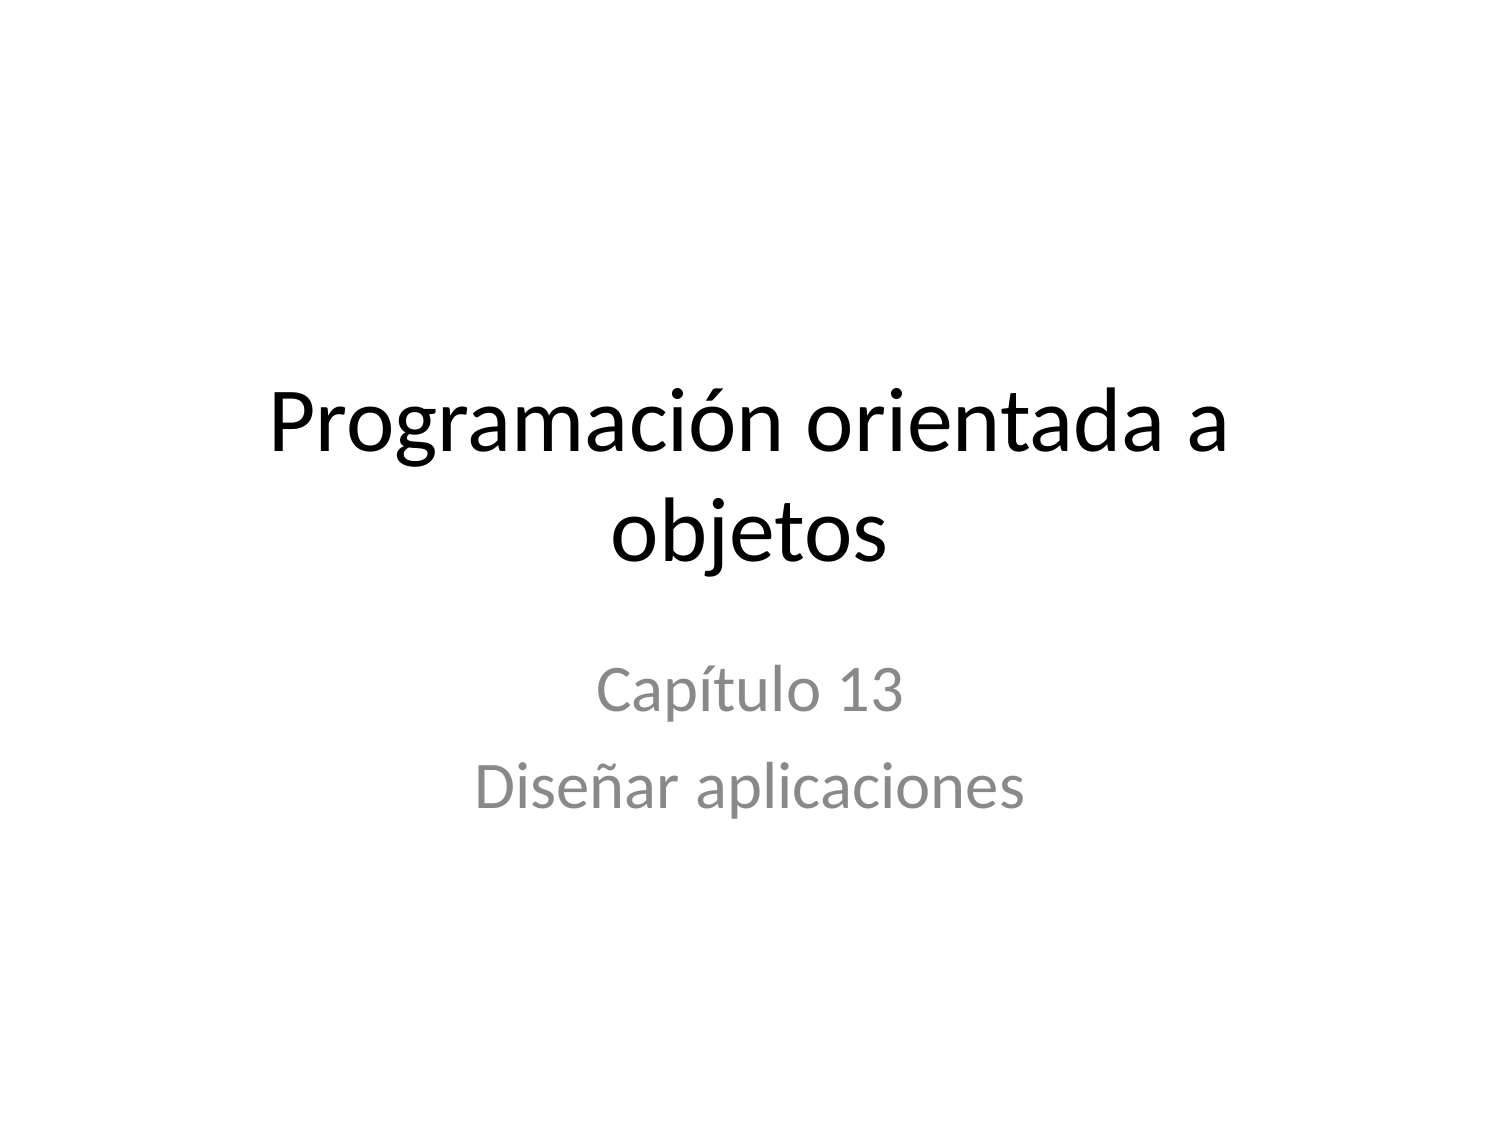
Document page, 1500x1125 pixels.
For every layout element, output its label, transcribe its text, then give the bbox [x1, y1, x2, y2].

subtitle Capítulo 13 Diseñar aplicaciones [225, 637, 1276, 925]
title Programación orientada a objetos [112, 349, 1388, 591]
